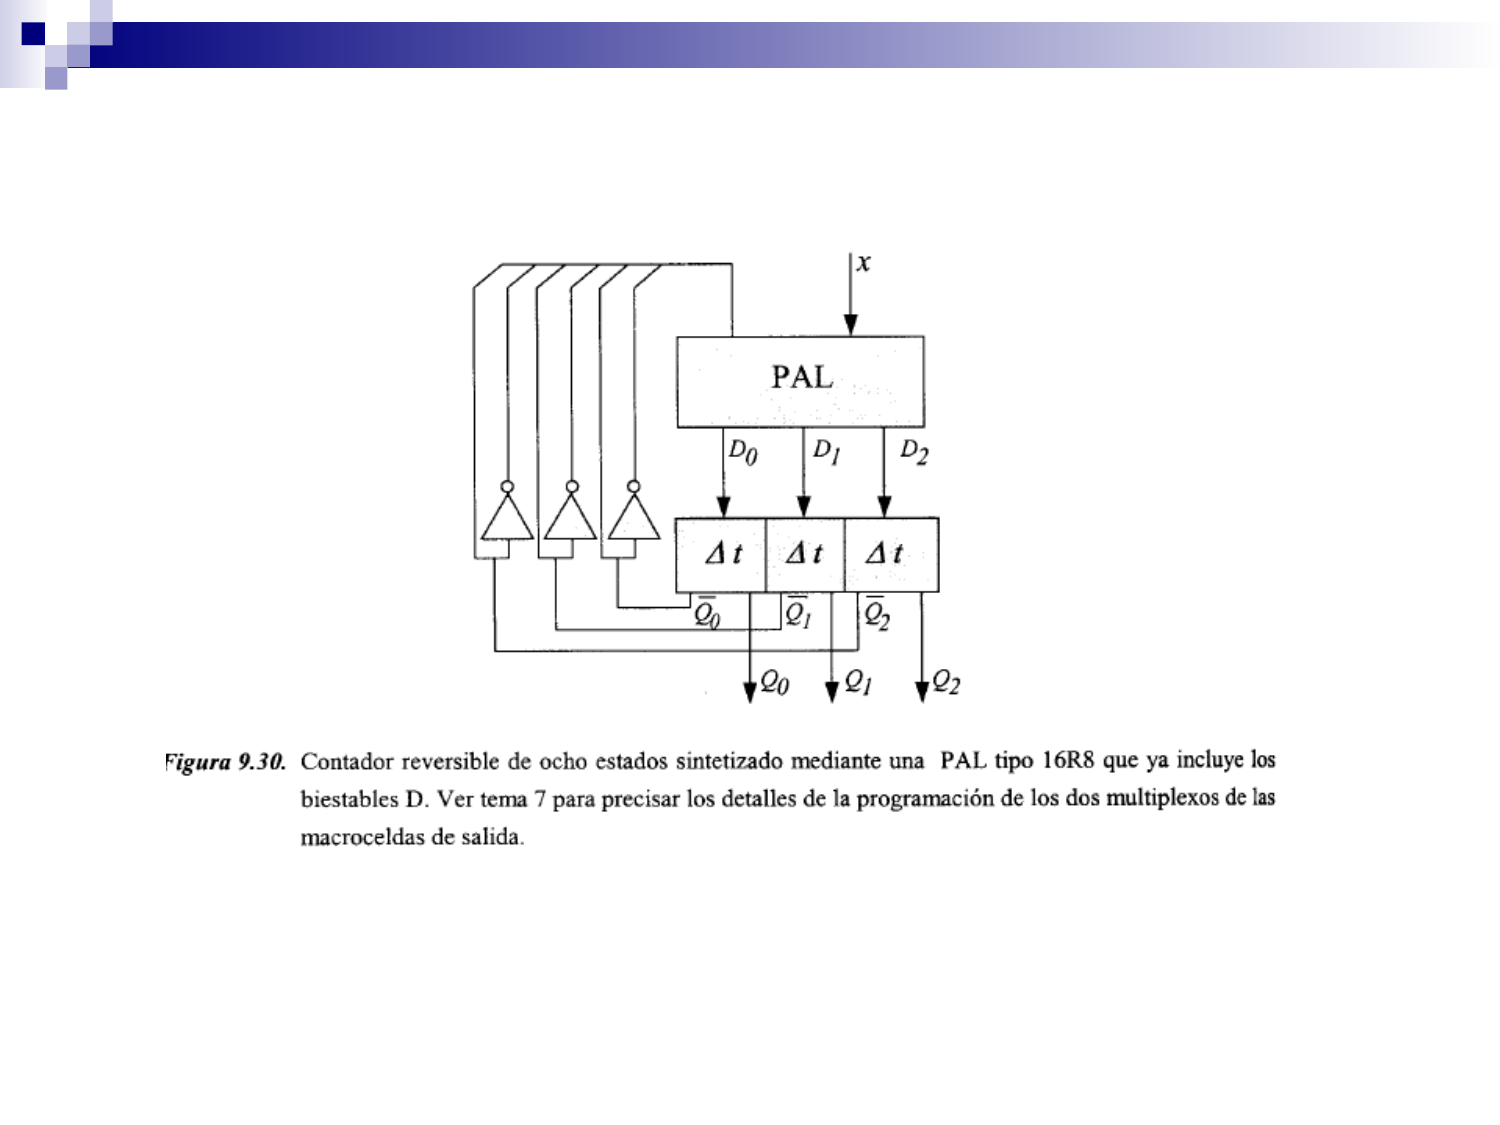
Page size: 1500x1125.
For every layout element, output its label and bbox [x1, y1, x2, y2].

picture [166, 249, 1334, 876]
